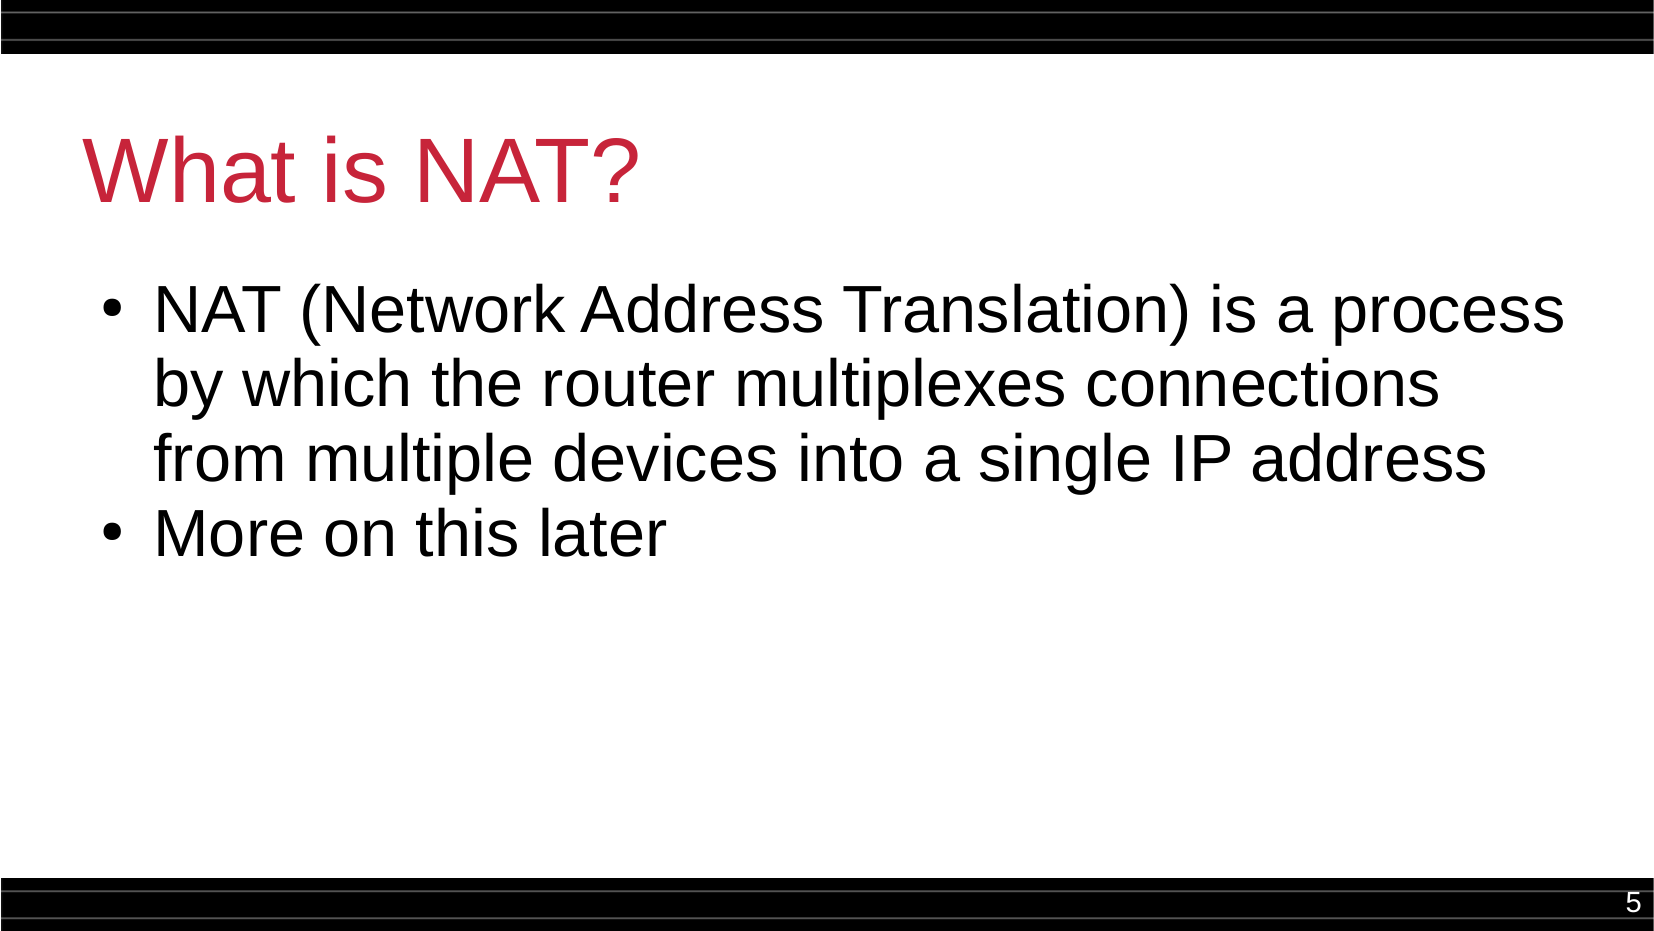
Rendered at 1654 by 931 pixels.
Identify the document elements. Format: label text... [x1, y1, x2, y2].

title What is NAT? [82, 92, 1571, 249]
list NAT (Network Address Translation) is a process by which the router multiplexes connections from multiple devices into a single IP address More on this later [82, 271, 1571, 851]
picture [1, 0, 1654, 54]
picture [1, 878, 1654, 931]
